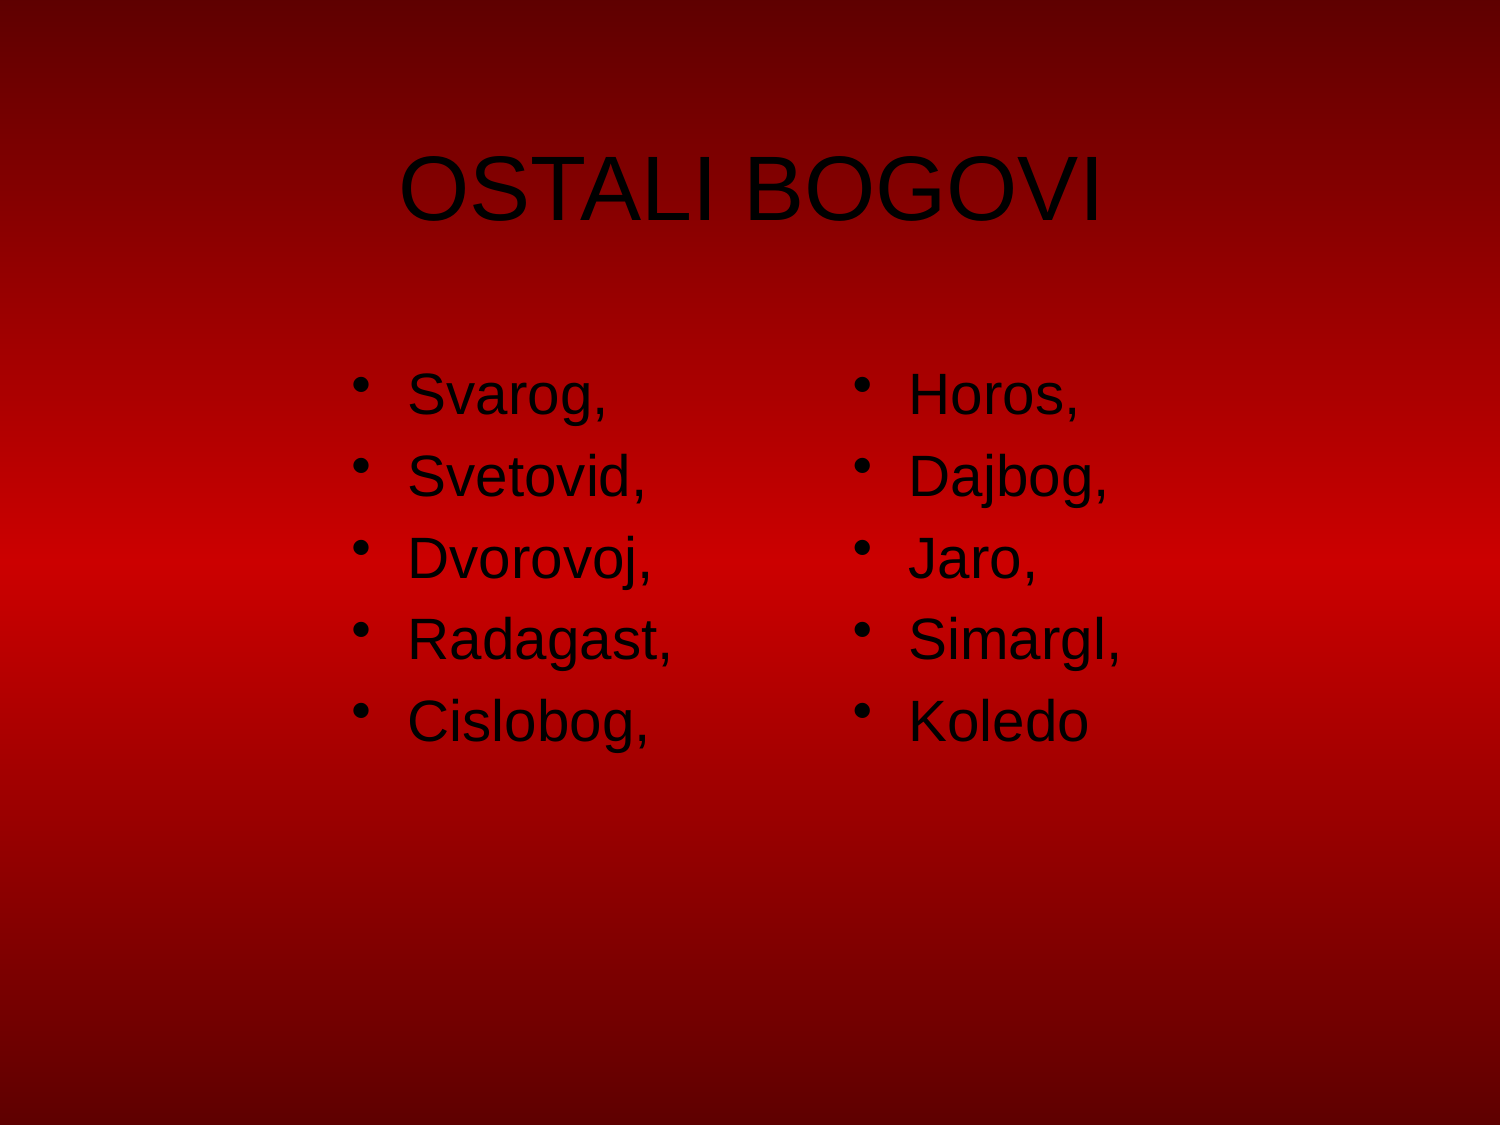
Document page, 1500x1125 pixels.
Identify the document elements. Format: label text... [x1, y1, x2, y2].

list Horos, Dajbog, Jaro, Simargl, Koledo [837, 267, 1500, 1010]
list Svarog, Svetovid, Dvorovoj, Radagast, Cislobog, [336, 267, 837, 1010]
title OSTALI BOGOVI [76, 90, 1427, 278]
